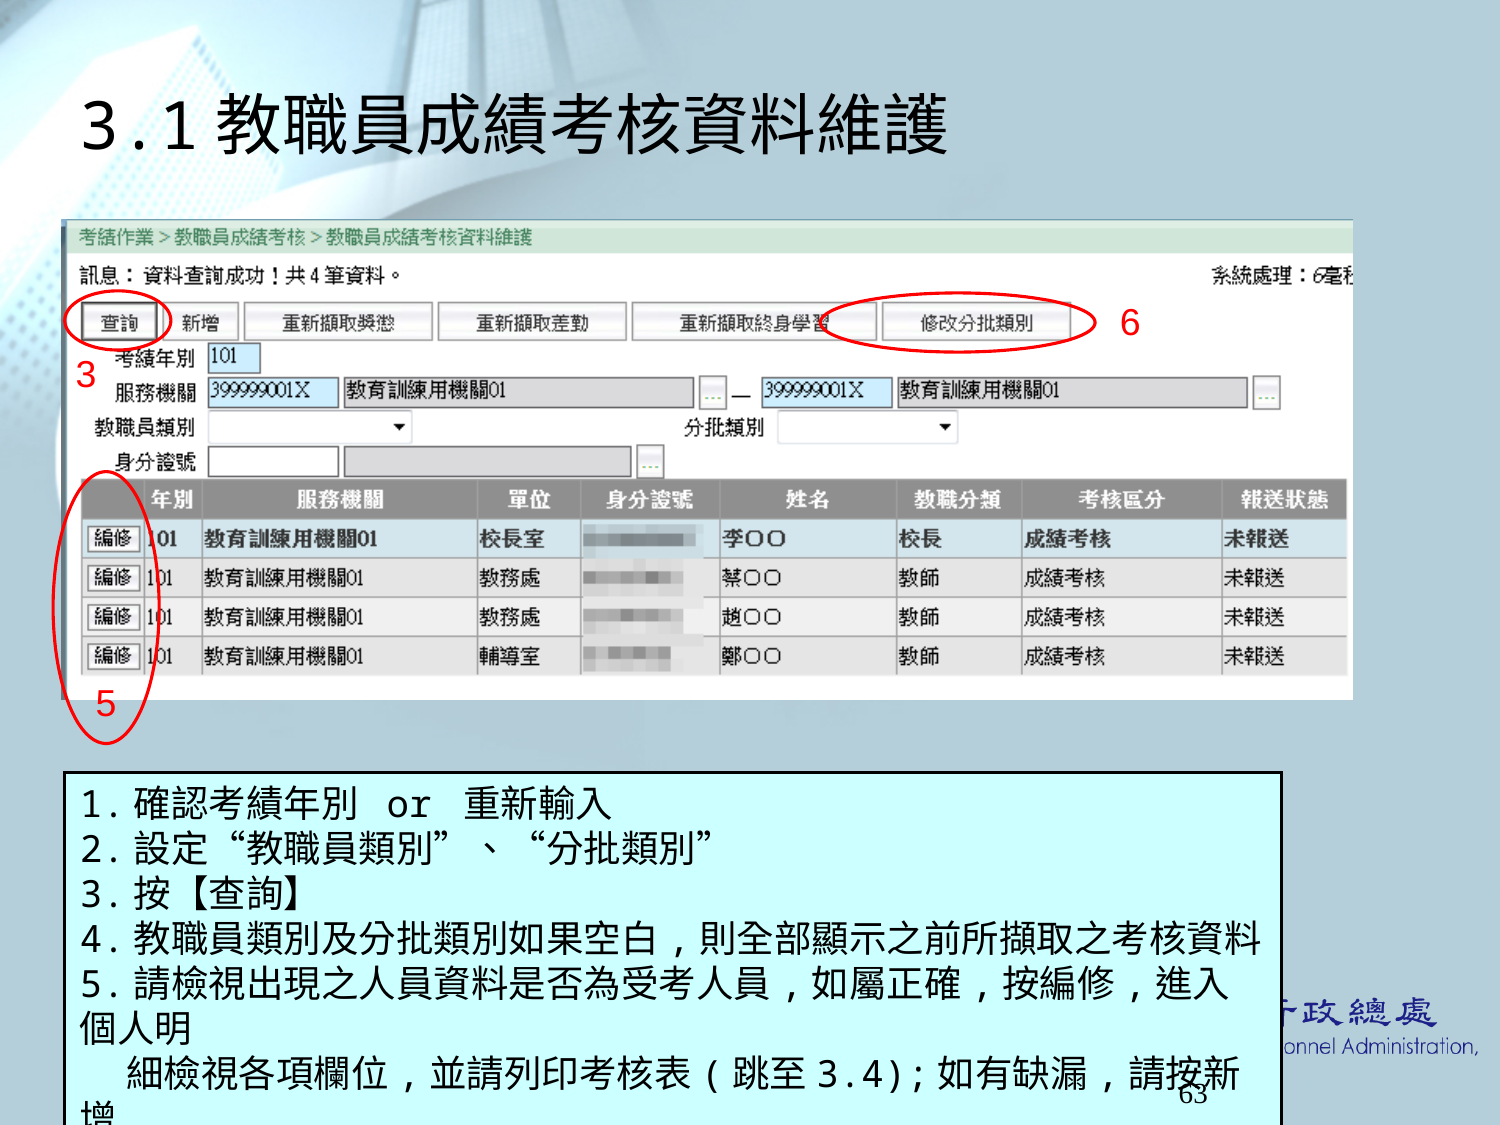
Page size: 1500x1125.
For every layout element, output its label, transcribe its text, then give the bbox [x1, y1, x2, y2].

text_box 3.1教職員成績考核資料維護 [65, 66, 1364, 179]
text_box 1.確認考績年別 or 重新輸入 2.設定“教職員類別”、“分批類別” 3.按【查詢】 4.教職員類別及分批類別如果空白,則全部顯示之前所擷取之考核資料 5.請檢視出現之人員資料是否為受考人員,如屬正確,按編修,進入個人明 細檢視各項欄位,並請列印考核表(跳至3.4);如有缺漏,請按新增 6.提供修改分批類別功能 [64, 772, 1282, 1106]
picture [61, 474, 157, 700]
picture [61, 220, 1353, 700]
picture [61, 689, 65, 700]
text_box [1163, 1066, 1477, 1125]
text_box 6 [1069, 297, 1192, 343]
text_box 5 [82, 679, 130, 725]
text_box 3 [62, 350, 110, 396]
